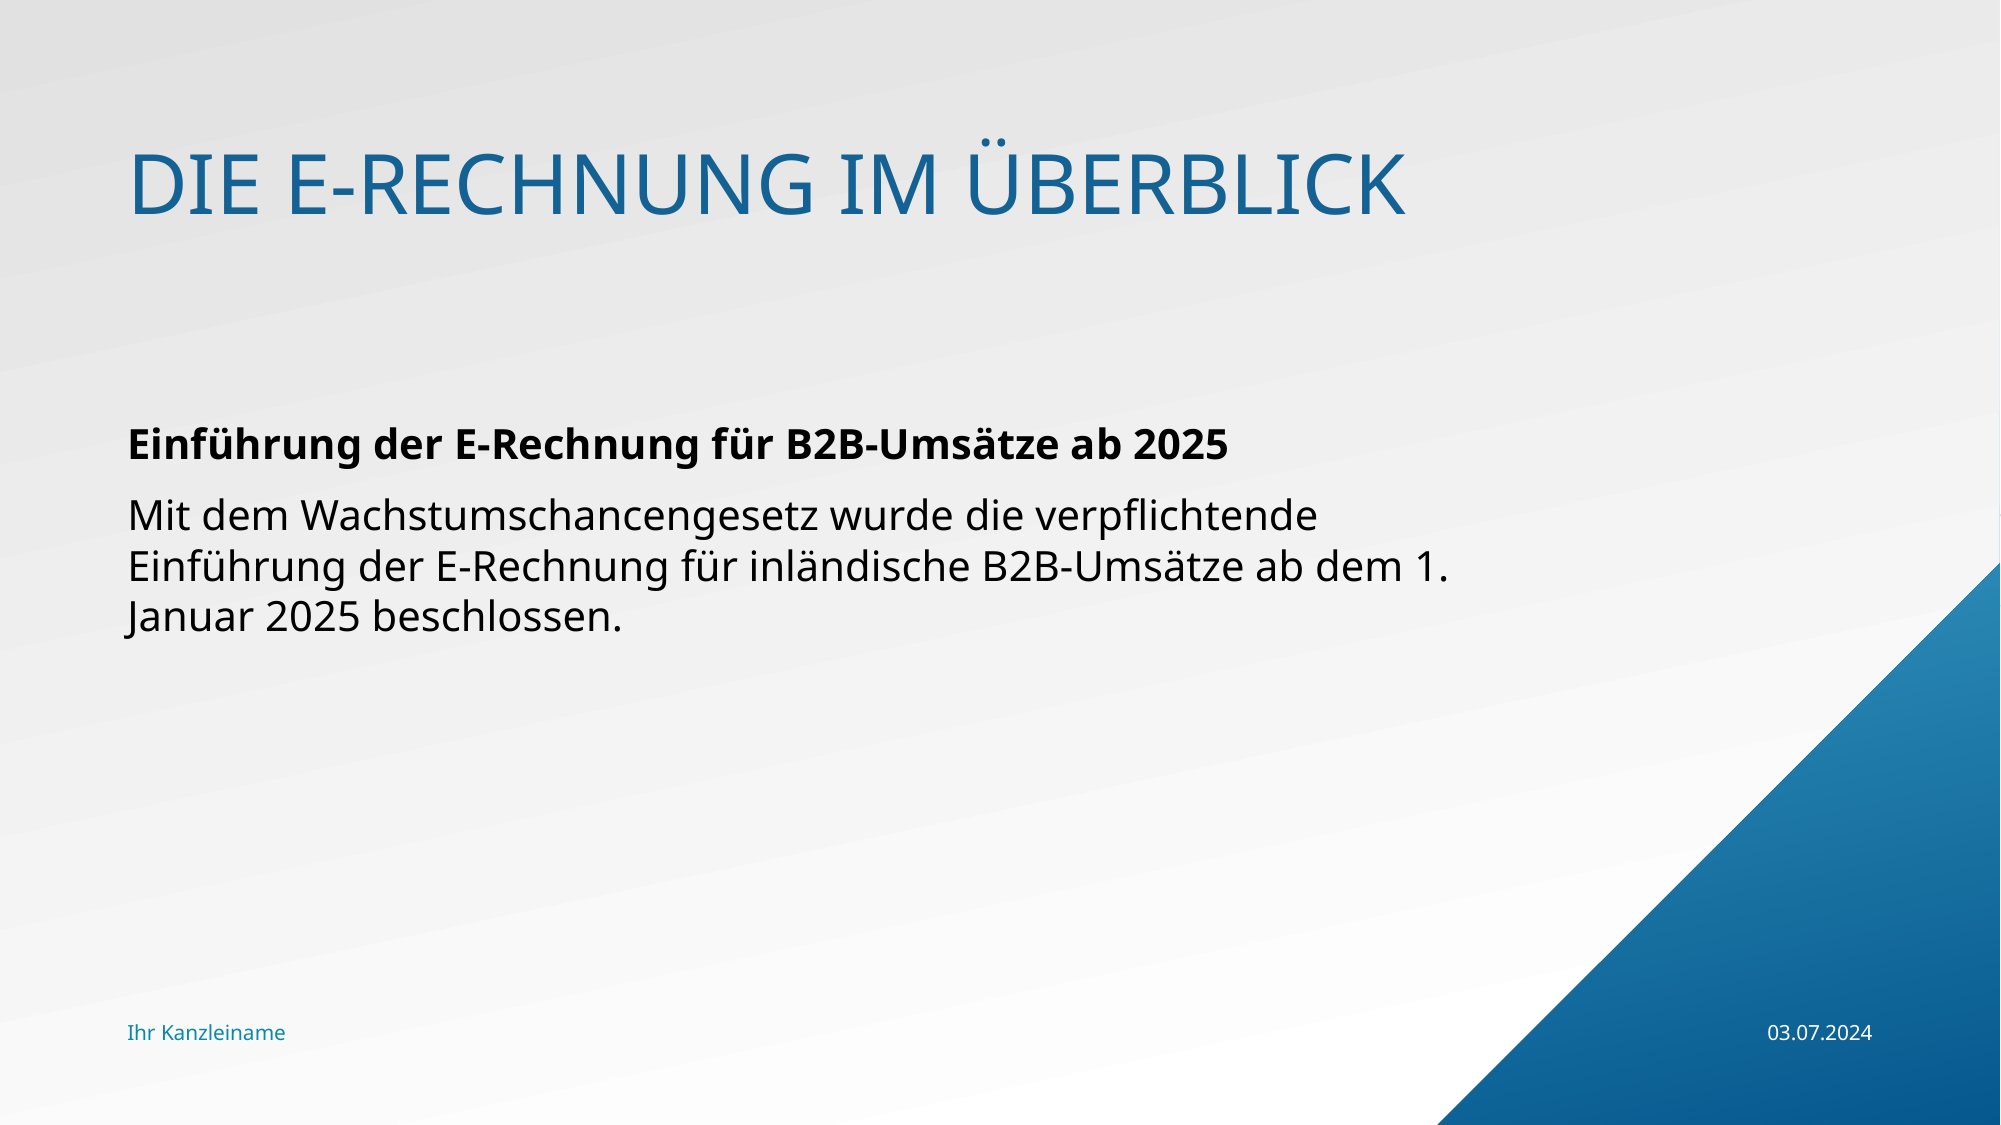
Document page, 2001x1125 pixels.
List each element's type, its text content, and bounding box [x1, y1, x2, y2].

title DIE E-RECHNUNG IM ÜBERBLICK [112, 57, 1513, 267]
list Einführung der E-Rechnung für B2B-Umsätze ab 2025 Mit dem Wachstumschancengesetz wurde die verpflichtende Einführung der E-Rechnung für inländische B2B-Umsätze ab dem 1. Januar 2025 beschlossen. [112, 267, 1513, 861]
slide_number 03.07.2024 [1624, 1012, 1888, 1073]
text_box [0, 0, 2000, 1125]
footer Ihr Kanzleiname [112, 1012, 1350, 1073]
